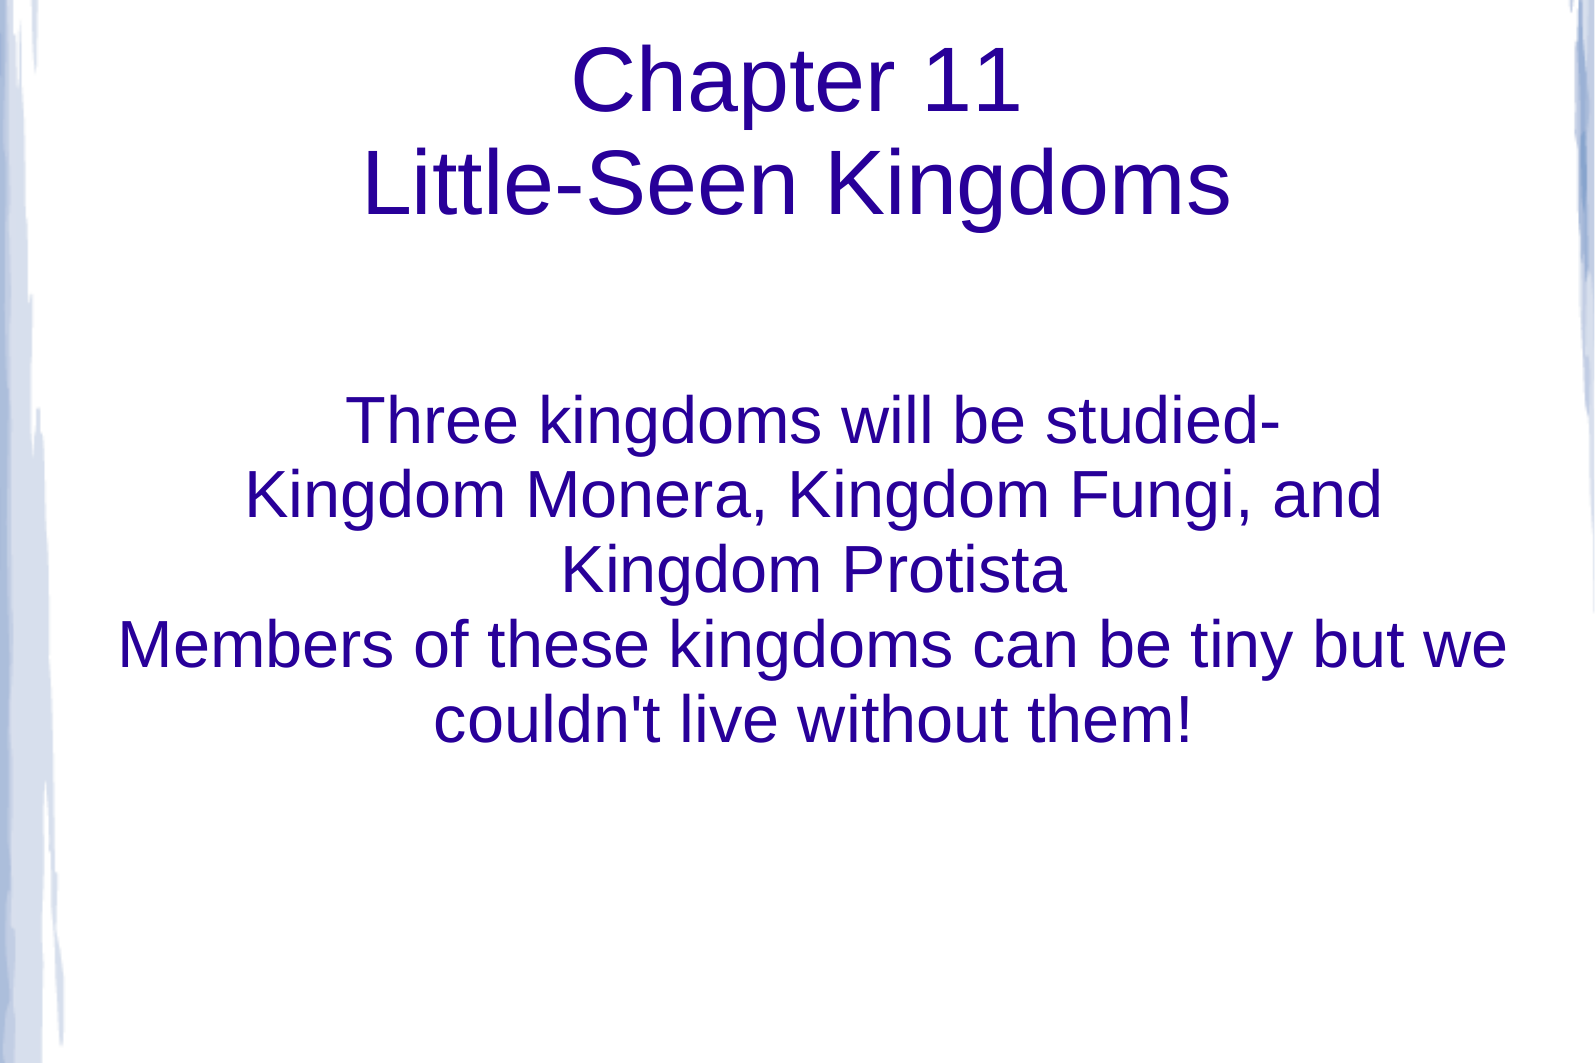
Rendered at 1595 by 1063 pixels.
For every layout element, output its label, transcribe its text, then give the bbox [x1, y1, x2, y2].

picture [0, 0, 1595, 1063]
subtitle Three kingdoms will be studied- Kingdom Monera, Kingdom Fungi, and Kingdom Protista Members of these kingdoms can be tiny but we couldn't live without them! [113, 278, 1515, 861]
title Chapter 11 Little-Seen Kingdoms [79, 28, 1515, 234]
